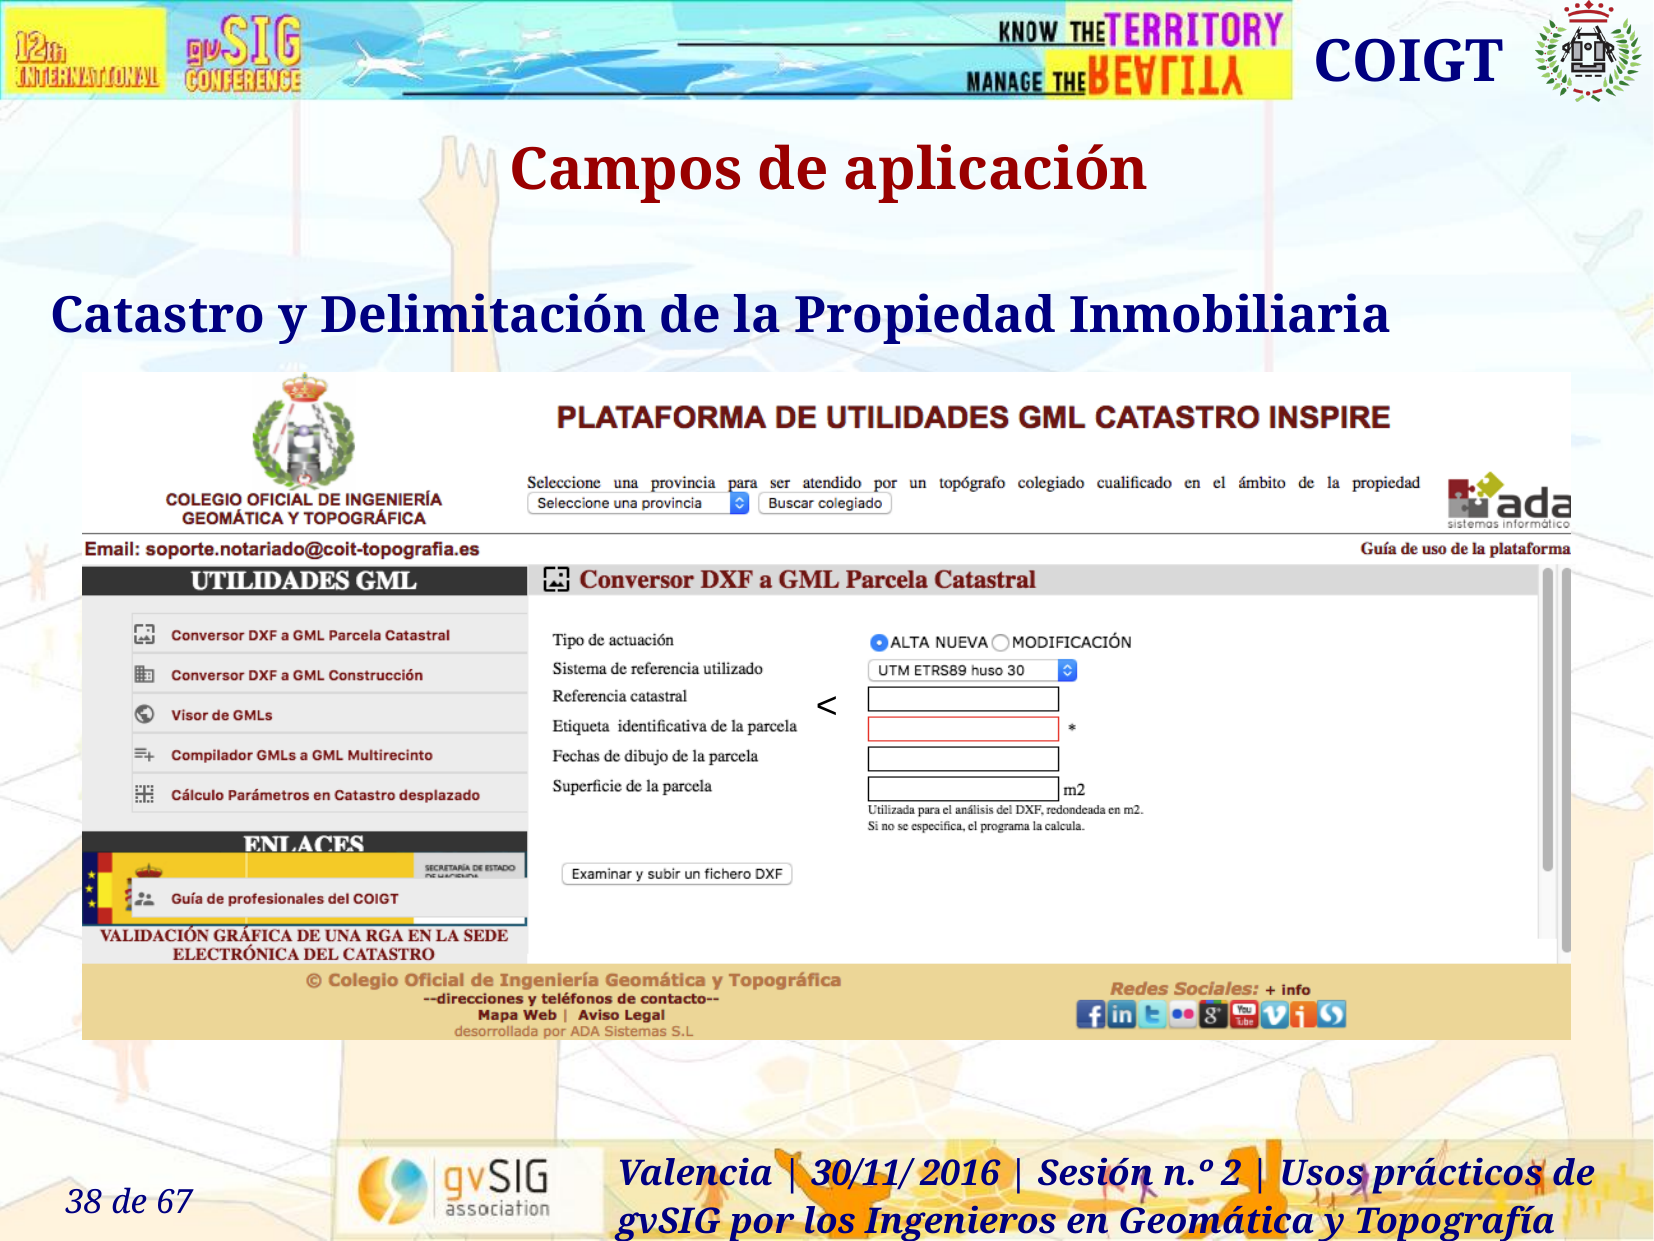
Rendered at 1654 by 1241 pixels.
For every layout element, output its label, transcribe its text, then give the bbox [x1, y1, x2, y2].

text_box <número> de 67 [50, 1170, 383, 1241]
text_box Valencia | 30/11/ 2016 | Sesión n.º 2 | Usos prácticos de gvSIG por los Ingenieros en Geomática y Topografía [602, 1140, 1654, 1241]
picture [0, 0, 1654, 1241]
text_box Campos de aplicación [28, 120, 1630, 202]
text_box COIGT [1299, 12, 1654, 148]
text_box Catastro y Delimitación de la Propiedad Inmobiliaria [35, 271, 1571, 843]
